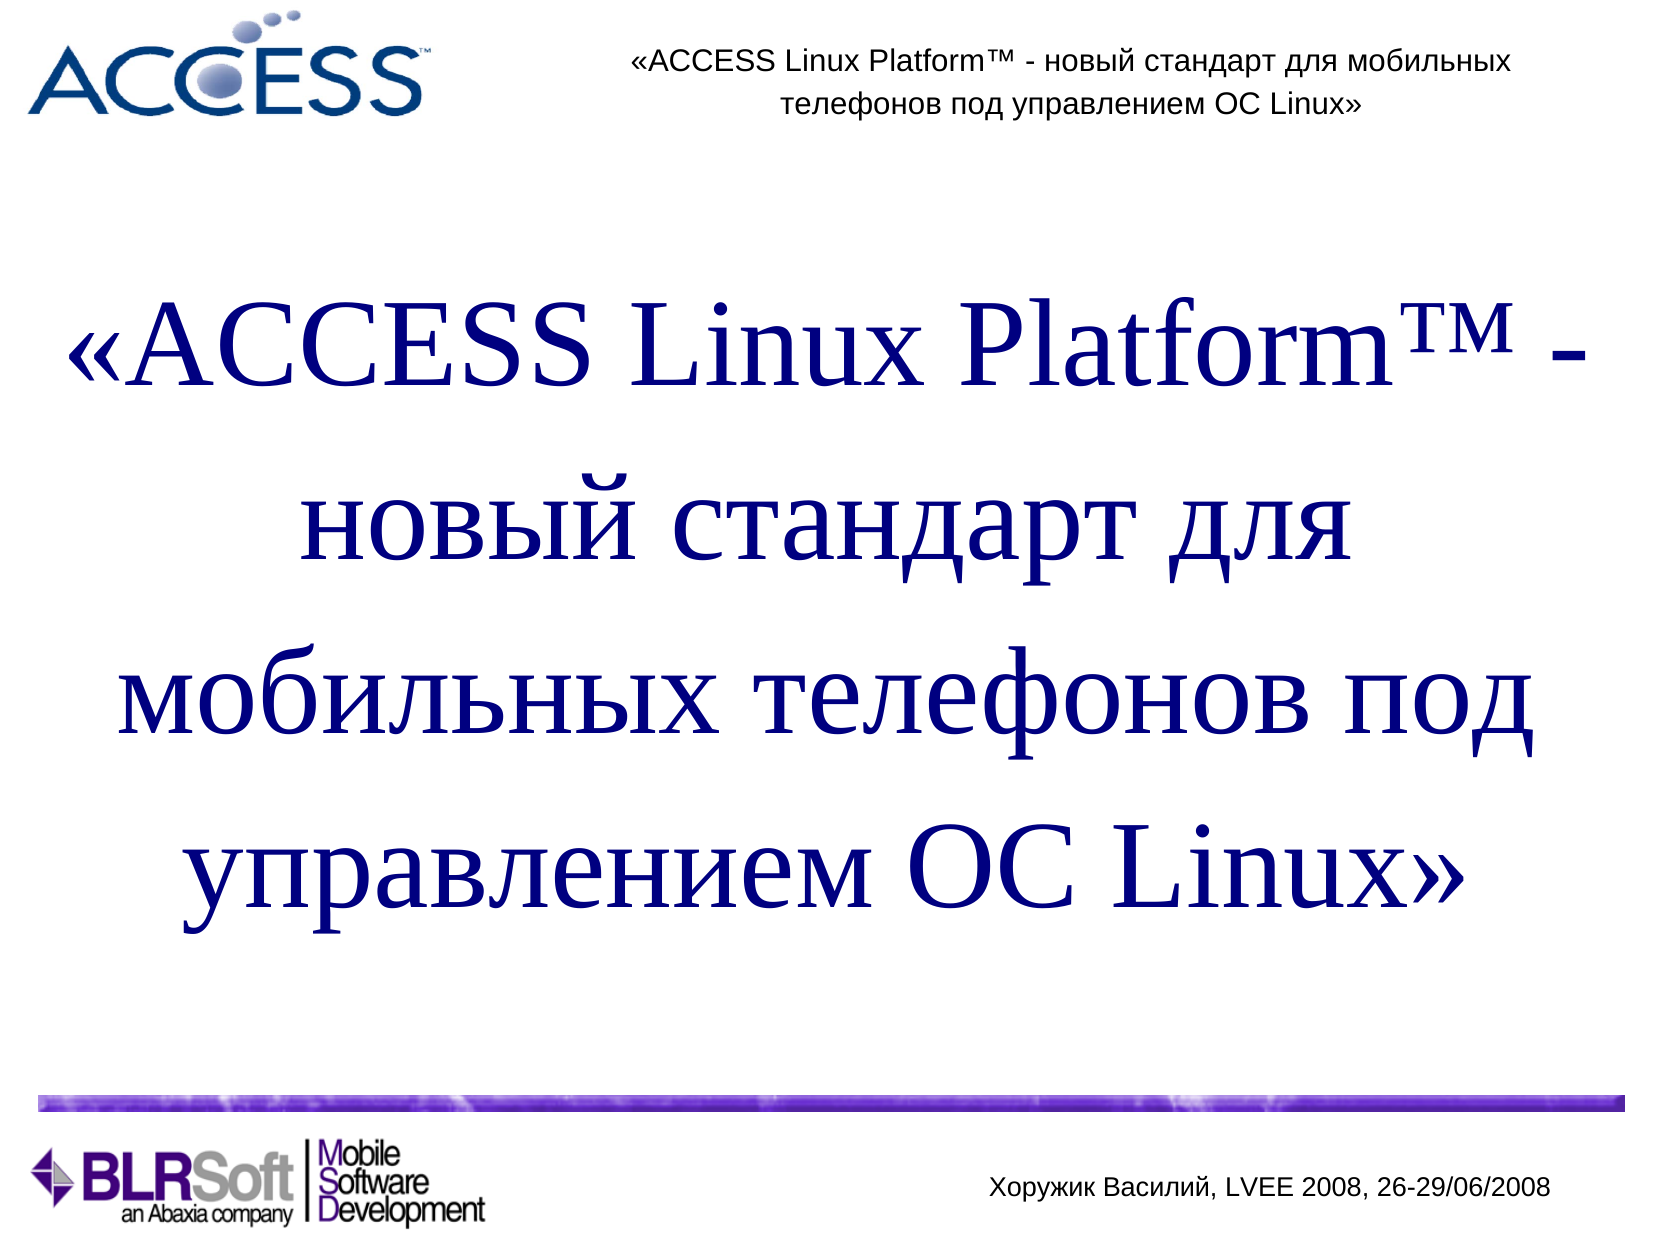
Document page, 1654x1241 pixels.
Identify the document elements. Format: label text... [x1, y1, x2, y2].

picture [17, 5, 443, 119]
picture [38, 1095, 1625, 1112]
picture [15, 1122, 502, 1241]
title «ACCESS Linux Platform™ - новый стандарт для мобильных телефонов под управлением ОС Linux» [560, 26, 1583, 130]
text_box Хоружик Василий, LVEE 2008, 26-29/06/2008 [885, 1122, 1654, 1241]
text_box «ACCESS Linux Platform™ - новый стандарт для мобильных телефонов под управлением ОС Linux» [59, 239, 1595, 930]
